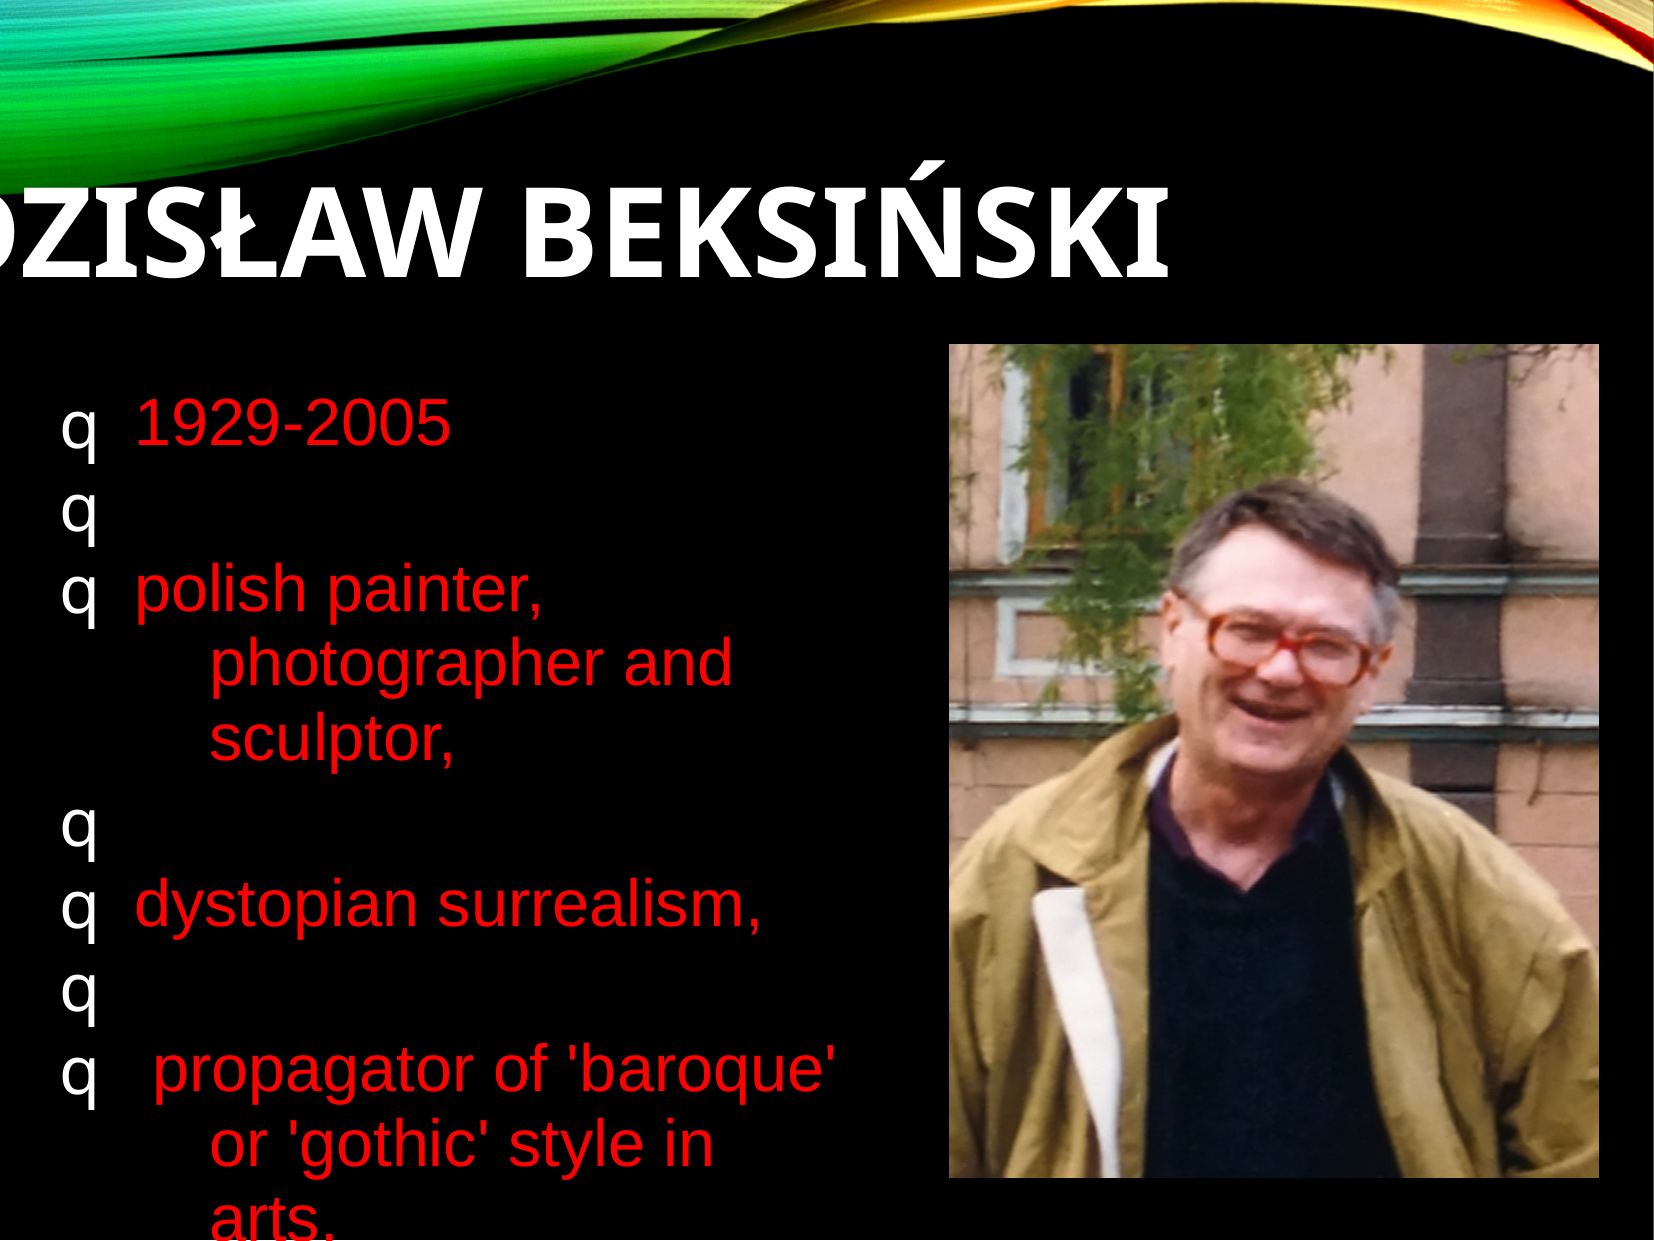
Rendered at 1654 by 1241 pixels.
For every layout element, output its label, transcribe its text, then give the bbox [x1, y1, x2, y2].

title ZDZISŁAW BEKSIŃSKI [0, 160, 1496, 313]
text_box 1929-2005 polish painter, photographer and sculptor, dystopian surrealism, propagator of 'baroque' or 'gothic' style in arts. [44, 377, 875, 1241]
picture [949, 344, 1599, 1178]
